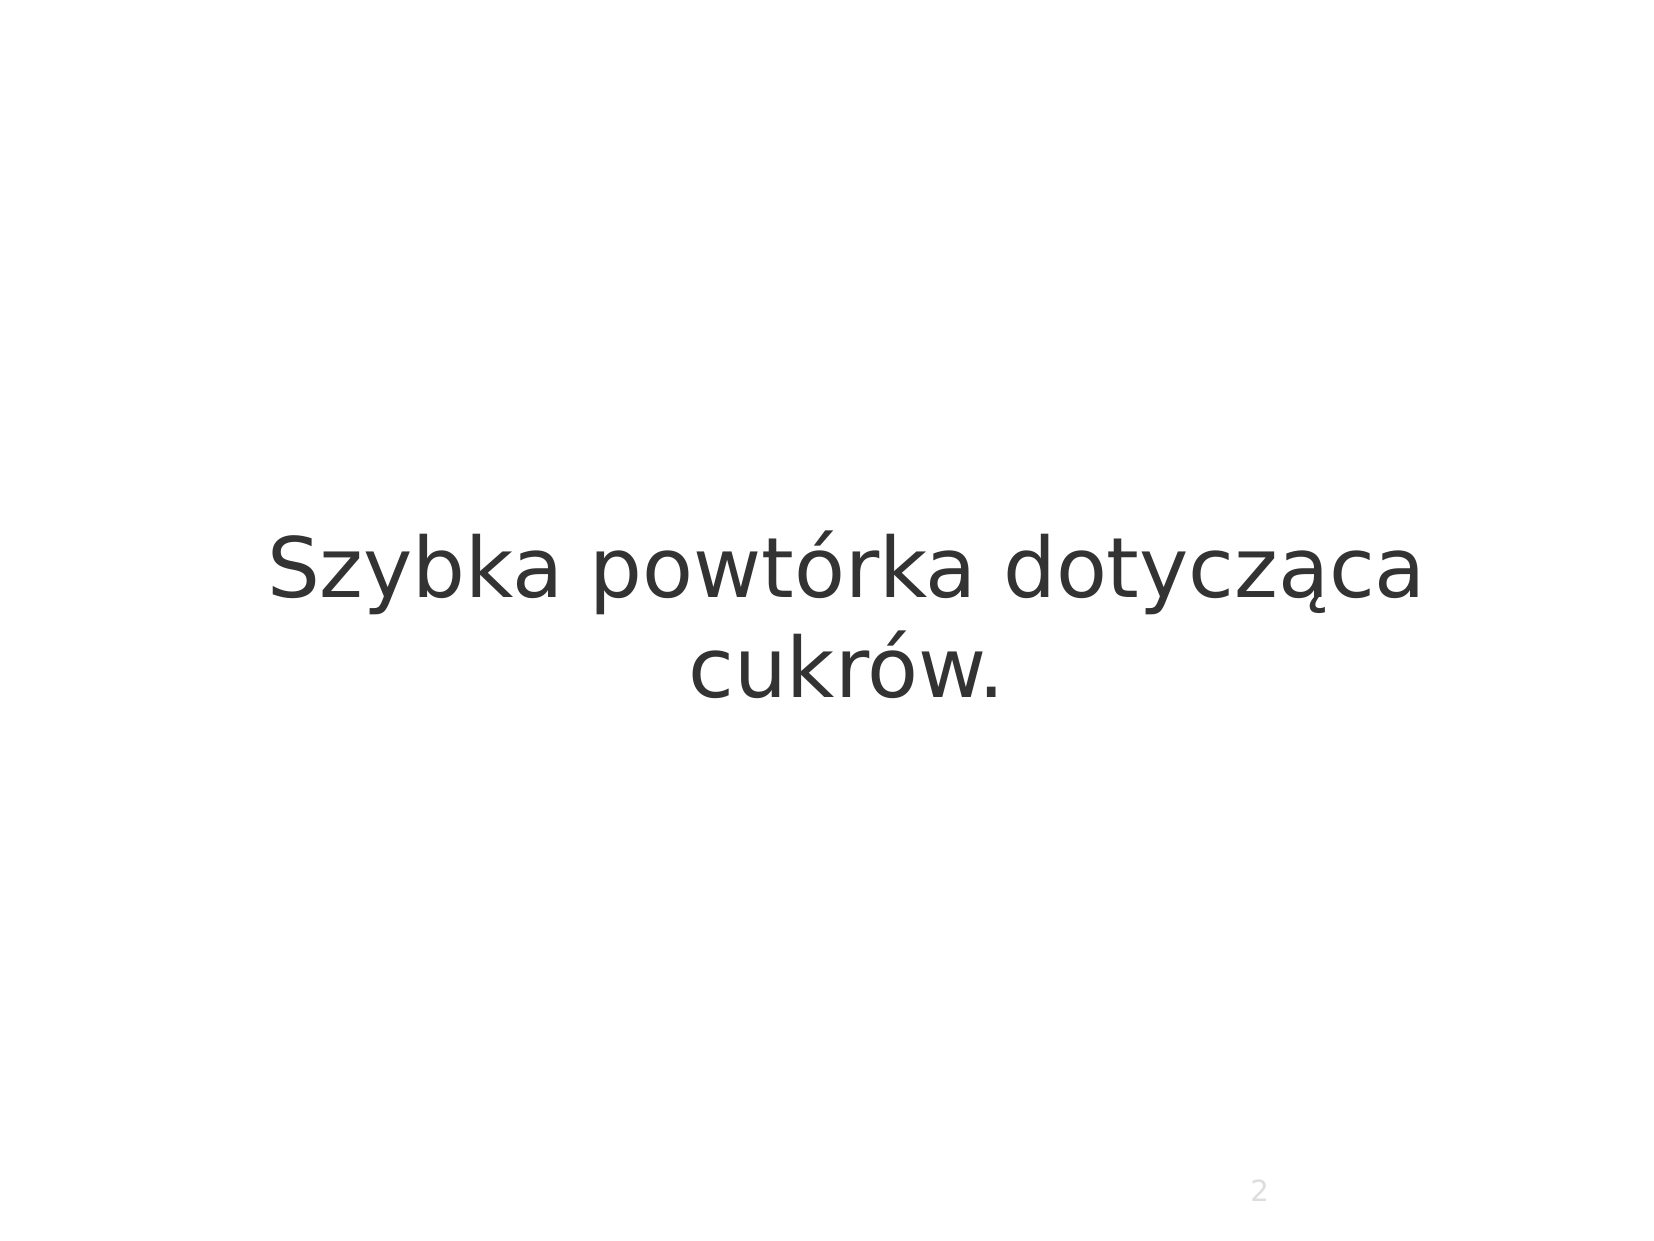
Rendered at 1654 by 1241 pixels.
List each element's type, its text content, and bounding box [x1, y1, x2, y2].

title Szybka powtórka dotycząca cukrów. [135, 401, 1560, 827]
text_box [1250, 1172, 1636, 1241]
